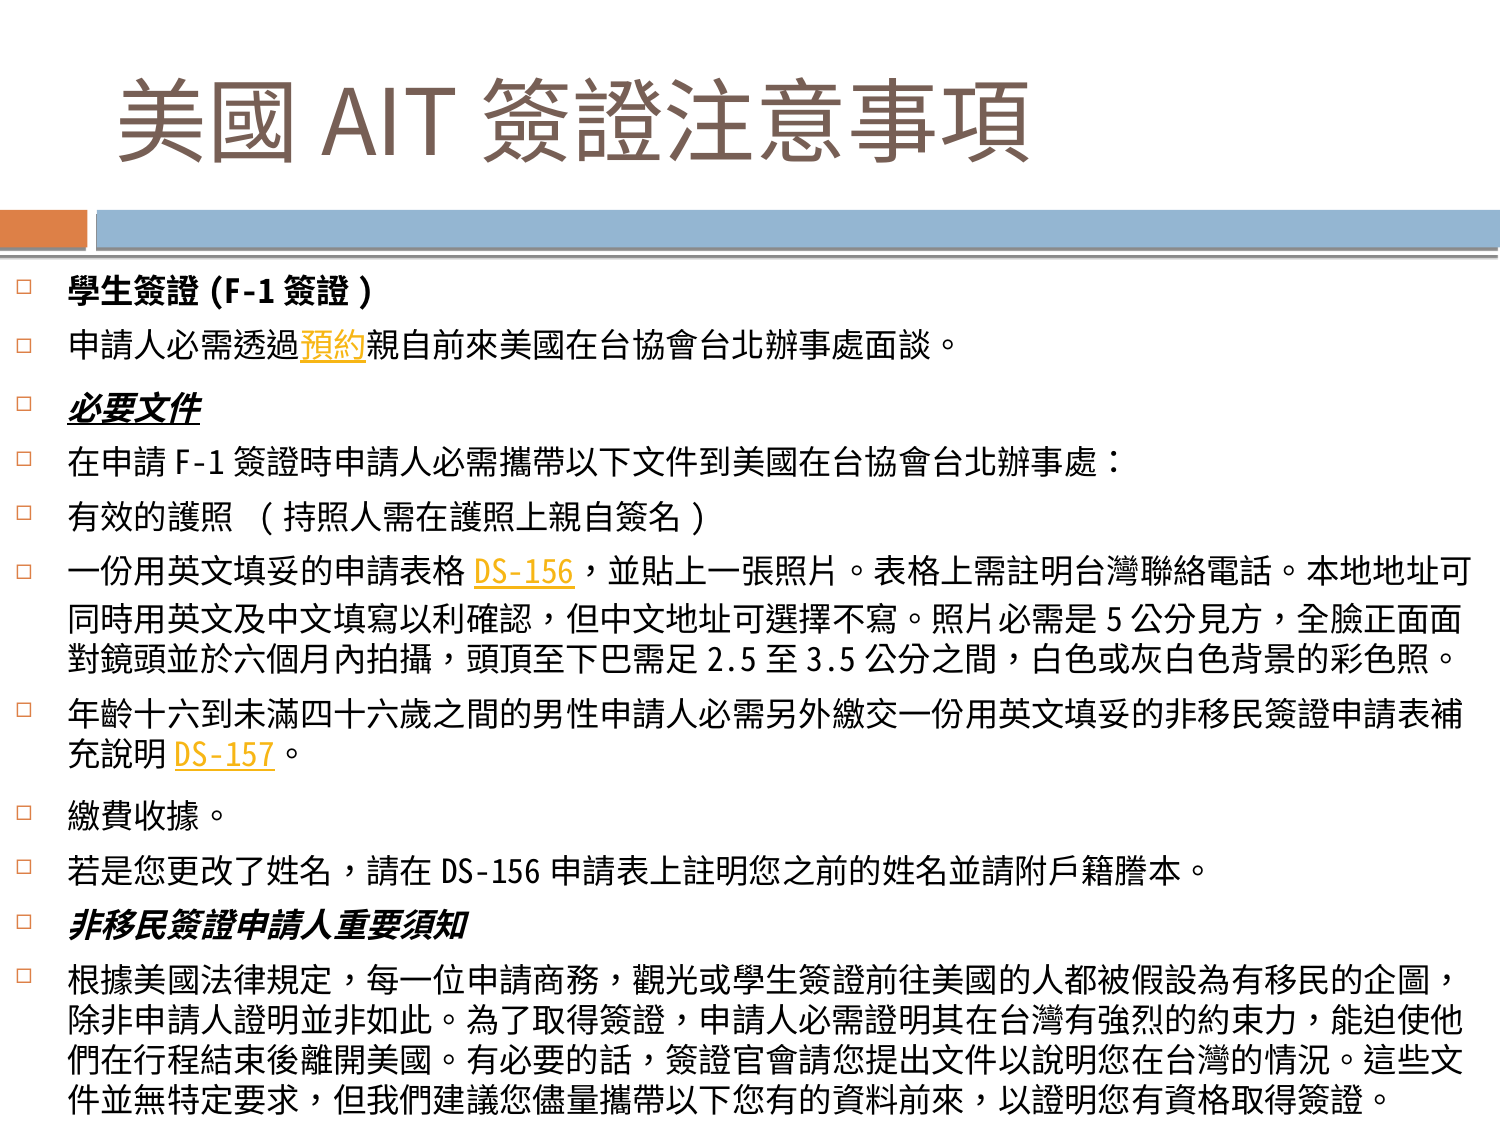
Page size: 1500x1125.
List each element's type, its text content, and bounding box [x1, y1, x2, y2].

title 美國AIT簽證注意事項 [100, 37, 1438, 200]
list 學生簽證(F-1簽證) 申請人必需透過預約親自前來美國在台協會台北辦事處面談。 必要文件 在申請F-1簽證時申請人必需攜帶以下文件到美國在台協會台北辦事處： 有效的護照 (持照人需在護照上親自簽名) 一份用英文填妥的申請表格DS-156，並貼上一張照片。表格上需註明台灣聯絡電話。本地地址可同時用英文及中文填寫以利確認，但中文地址可選擇不寫。照片必需是5公分見方，全臉正面面對鏡頭並於六個月內拍攝，頭頂至下巴需足2.5至3.5公分之間，白色或灰白色背景的彩色照。 年齡十六到未滿四十六歲之間的男性申請人必需另外繳交一份用英文填妥的非移民簽證申請表補充說明DS-157。 繳費收據。 若是您更改了姓名，請在DS-156申請表上註明您之前的姓名並請附戶籍謄本。 非移民簽證申請人重要須知 根據美國法律規定，每一位申請商務，觀光或學生簽證前往美國的人都被假設為有移民的企圖，除非申請人證明並非如此。為了取得簽證，申請人必需證明其在台灣有強烈的約束力，能迫使他們在行程結束後離開美國。有必要的話，簽證官會請您提出文件以說明您在台灣的情況。這些文件並無特定要求，但我們建議您儘量攜帶以下您有的資料前來，以證明您有資格取得簽證。 [0, 262, 1500, 1125]
